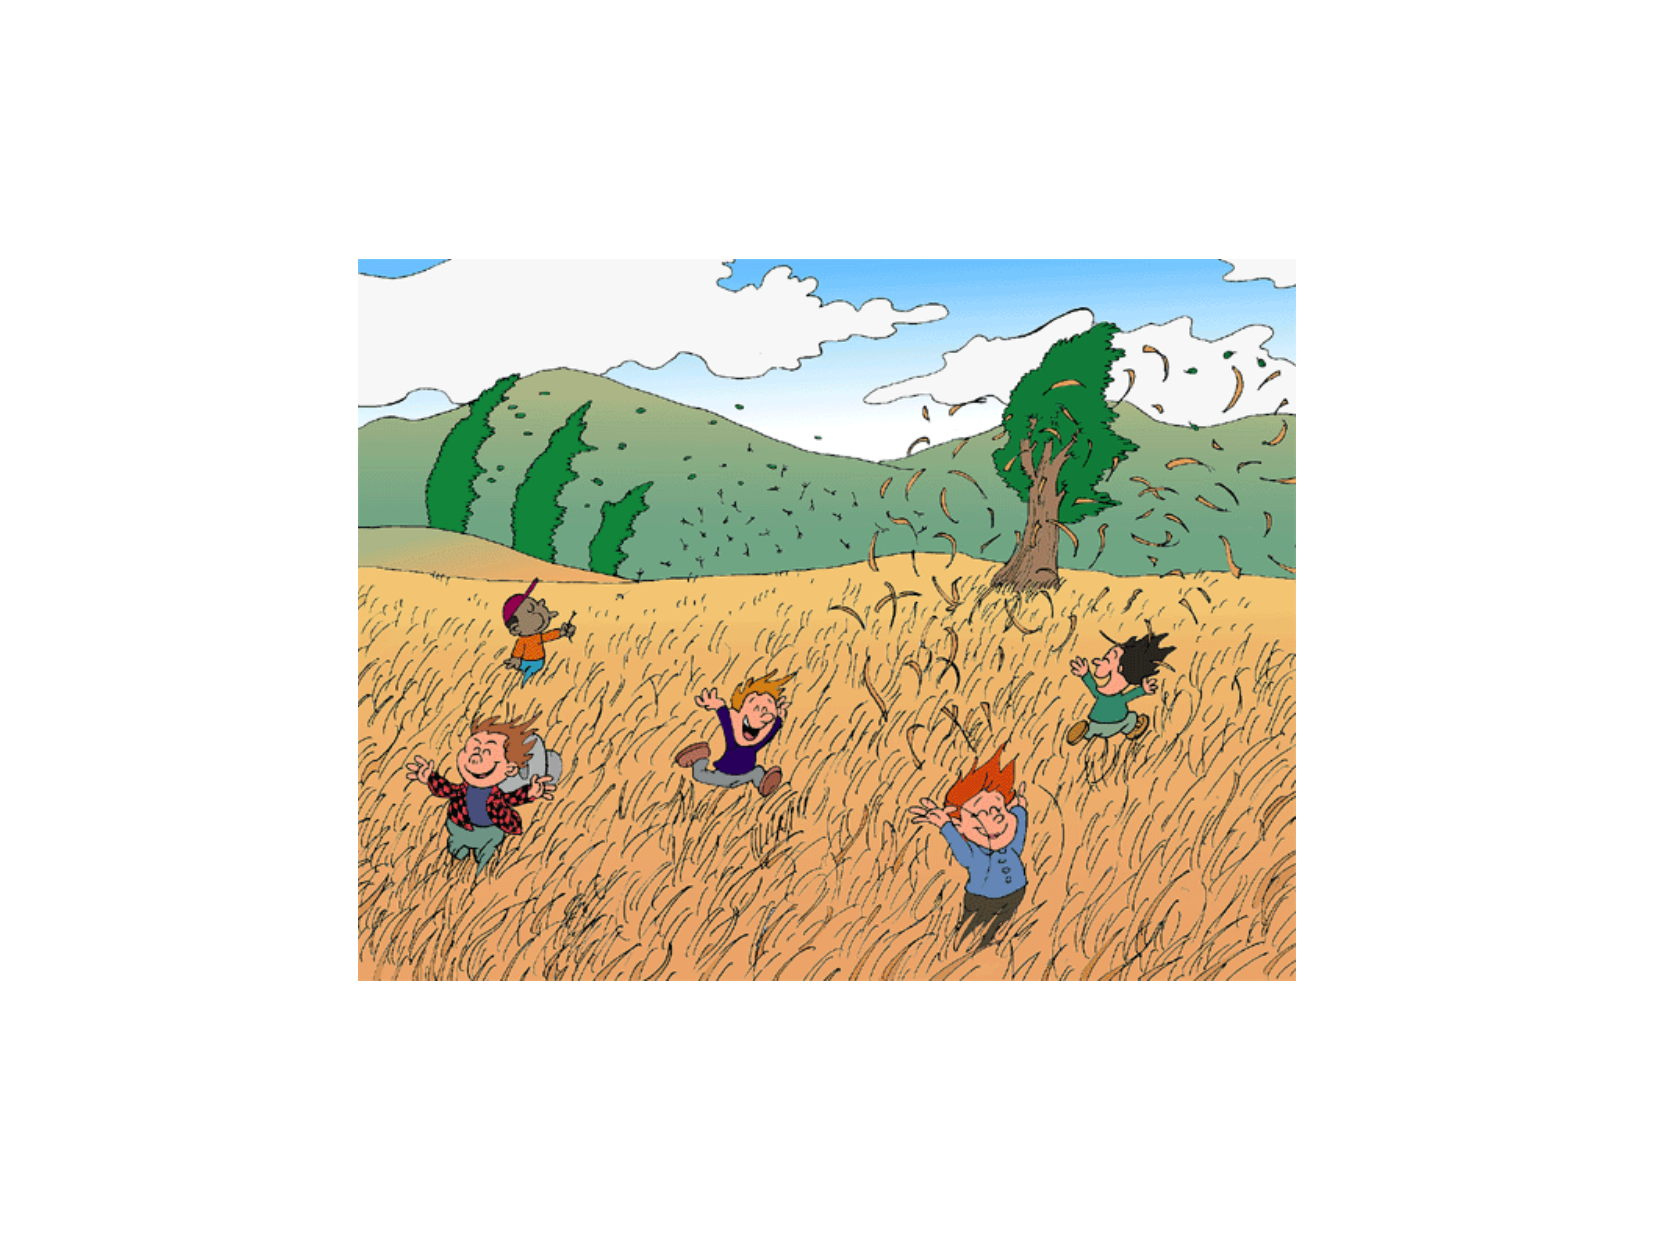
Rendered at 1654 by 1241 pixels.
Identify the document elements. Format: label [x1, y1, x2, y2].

picture [358, 259, 1296, 981]
